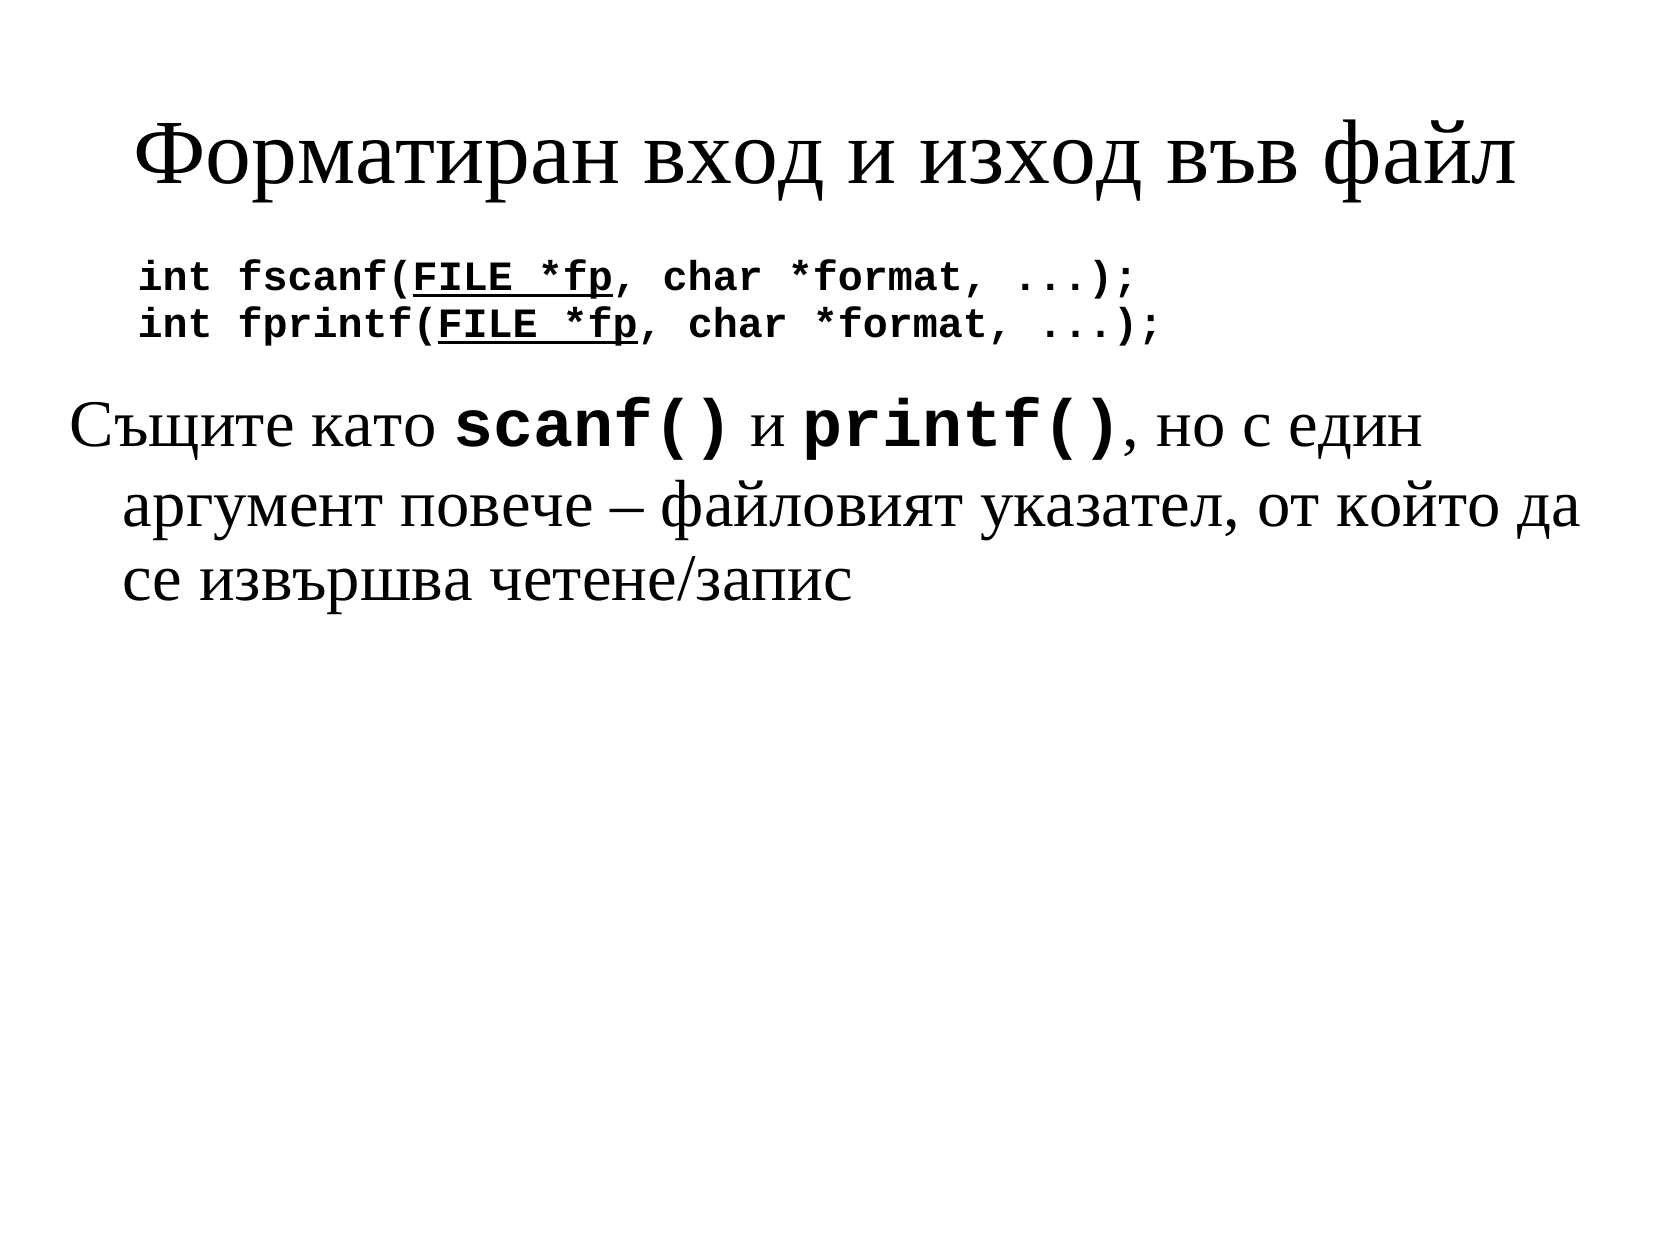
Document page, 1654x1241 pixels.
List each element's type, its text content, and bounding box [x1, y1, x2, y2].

list Същите като scanf() и printf(), но с един аргумент повече – файловият указател, от който да се извършва четене/запис [52, 386, 1647, 892]
text_box int fscanf(FILE *fp, char *format, ...); int fprintf(FILE *fp, char *format, ...); [122, 248, 1335, 359]
title Форматиран вход и изход във файл [82, 49, 1571, 257]
